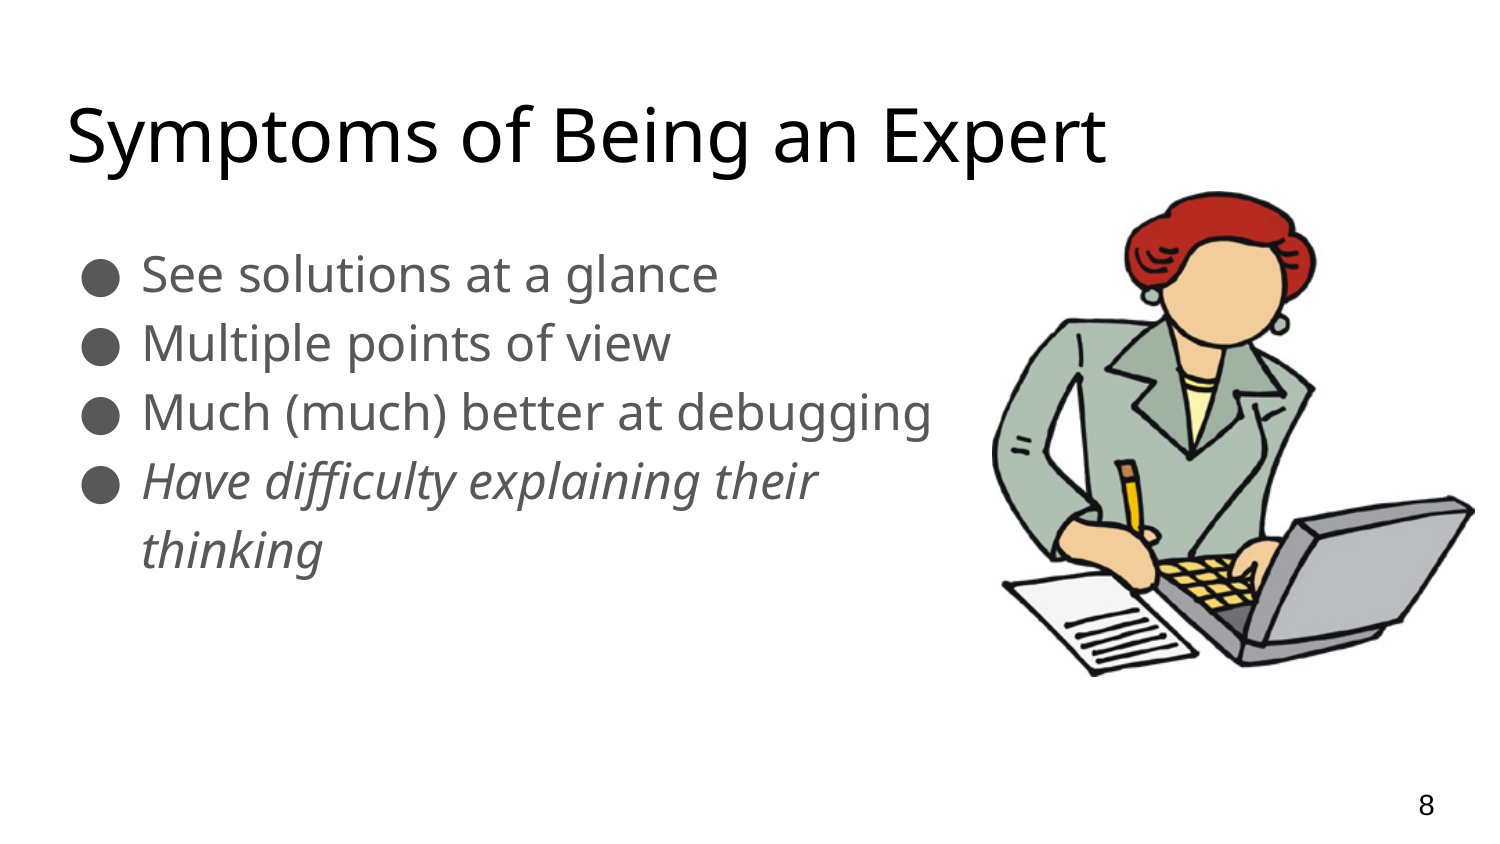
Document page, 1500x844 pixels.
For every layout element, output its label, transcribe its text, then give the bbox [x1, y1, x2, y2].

picture [992, 191, 1475, 677]
text_box See solutions at a glance Multiple points of view Much (much) better at debugging Have difficulty explaining their thinking [51, 218, 967, 750]
title Symptoms of Being an Expert [51, 72, 1449, 167]
